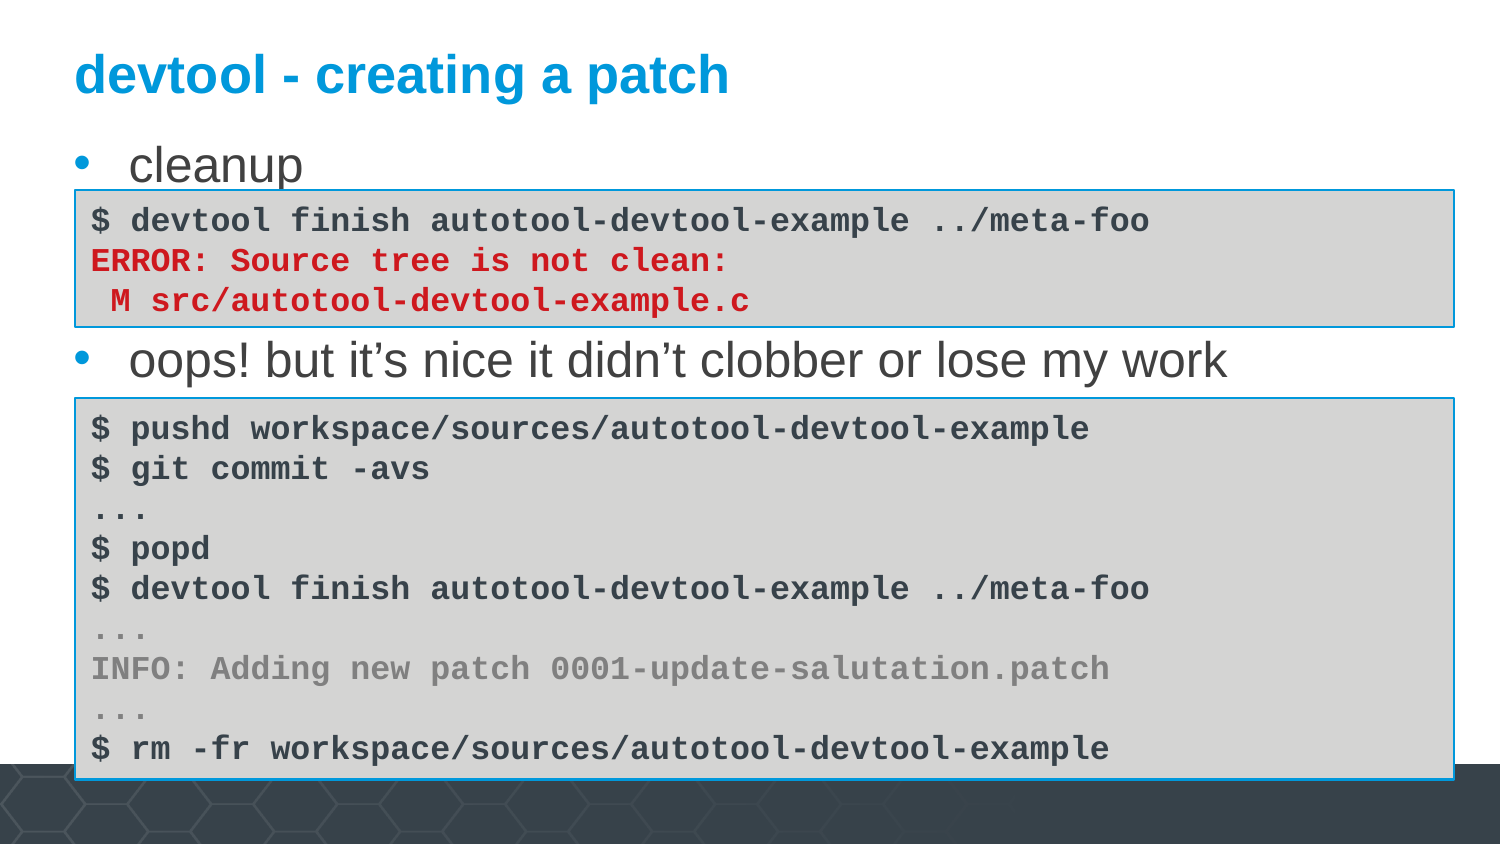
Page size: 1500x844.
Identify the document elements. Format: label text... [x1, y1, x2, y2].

text_box oops! but it’s nice it didn’t clobber or lose my work [72, 327, 1422, 454]
picture [0, 0, 1500, 844]
text_box $ pushd workspace/sources/autotool-devtool-example $ git commit -avs ... $ popd $ devtool finish autotool-devtool-example ../meta-foo ... INFO: Adding new patch 0001-update-salutation.patch ... $ rm -fr workspace/sources/autotool-devtool-example [74, 398, 1455, 780]
text_box devtool - creating a patch [74, 50, 1424, 159]
text_box cleanup [283, 159, 296, 179]
text_box $ devtool finish autotool-devtool-example ../meta-foo ERROR: Source tree is not clean: M src/autotool-devtool-example.c [74, 189, 1455, 328]
text_box cleanup [72, 132, 1422, 259]
